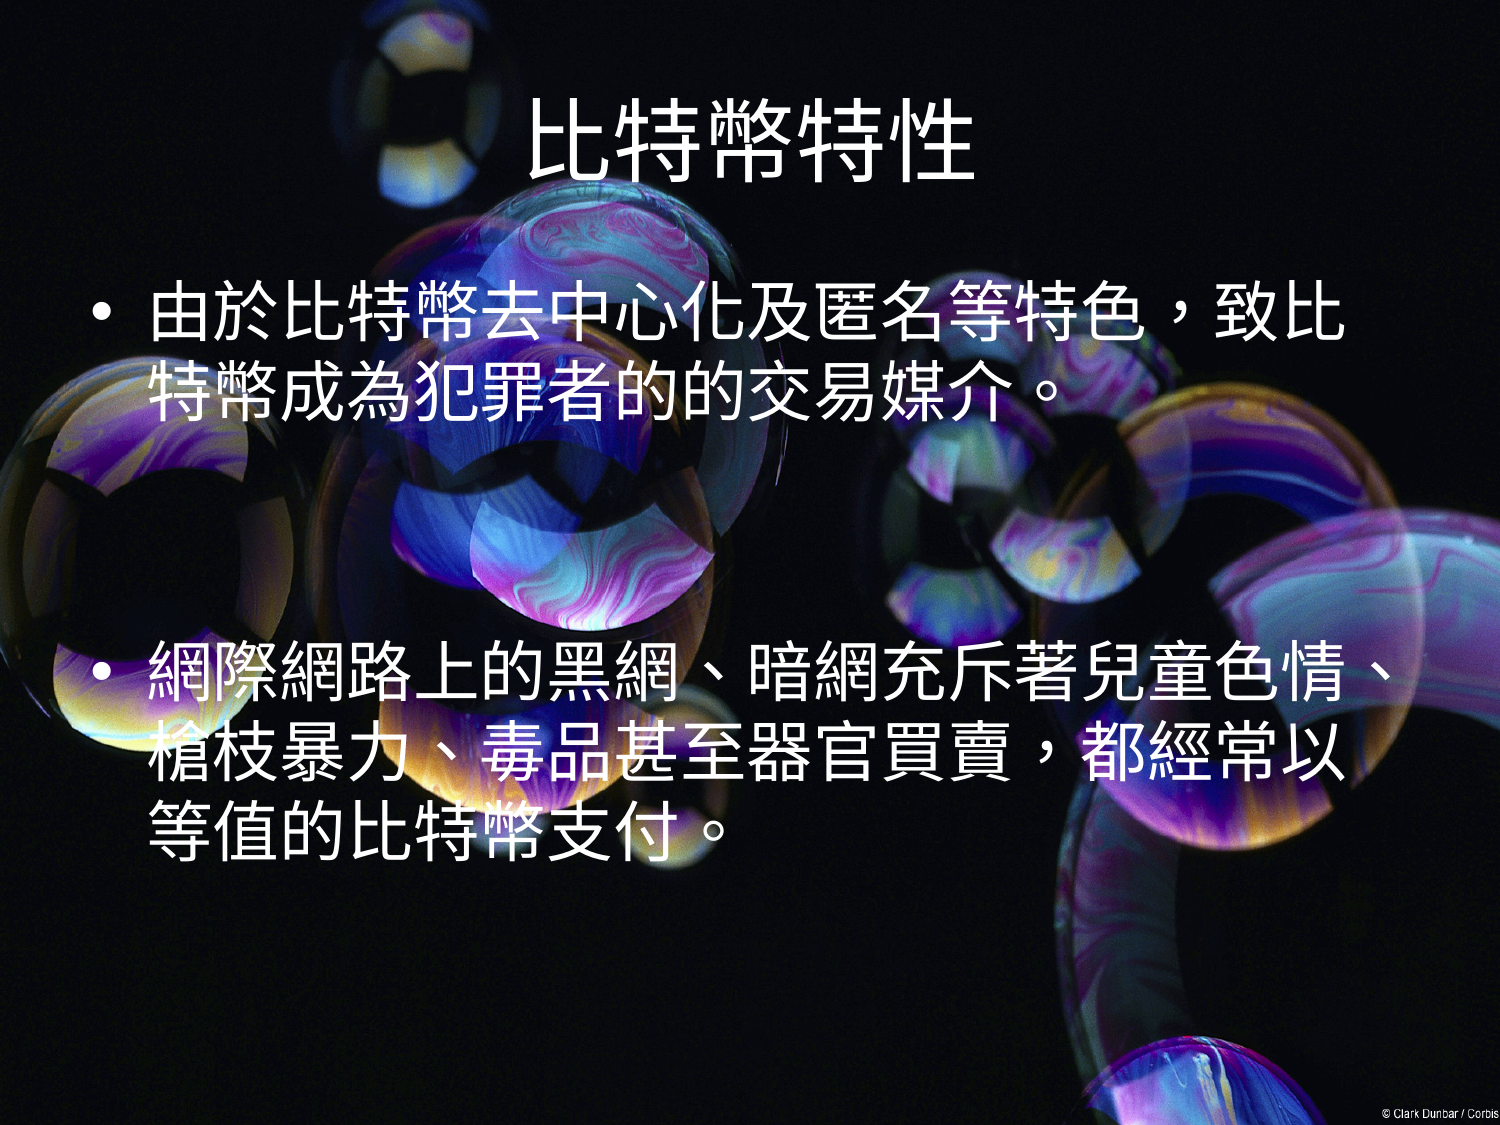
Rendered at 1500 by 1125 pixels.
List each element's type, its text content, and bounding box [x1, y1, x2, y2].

list 由於比特幣去中心化及匿名等特色，致比特幣成為犯罪者的的交易媒介。 網際網路上的黑網、暗網充斥著兒童色情、槍枝暴力、毒品甚至器官買賣，都經常以等值的比特幣支付。 [75, 262, 1425, 1005]
title 比特幣特性 [75, 45, 1425, 233]
picture [0, 0, 1500, 1125]
